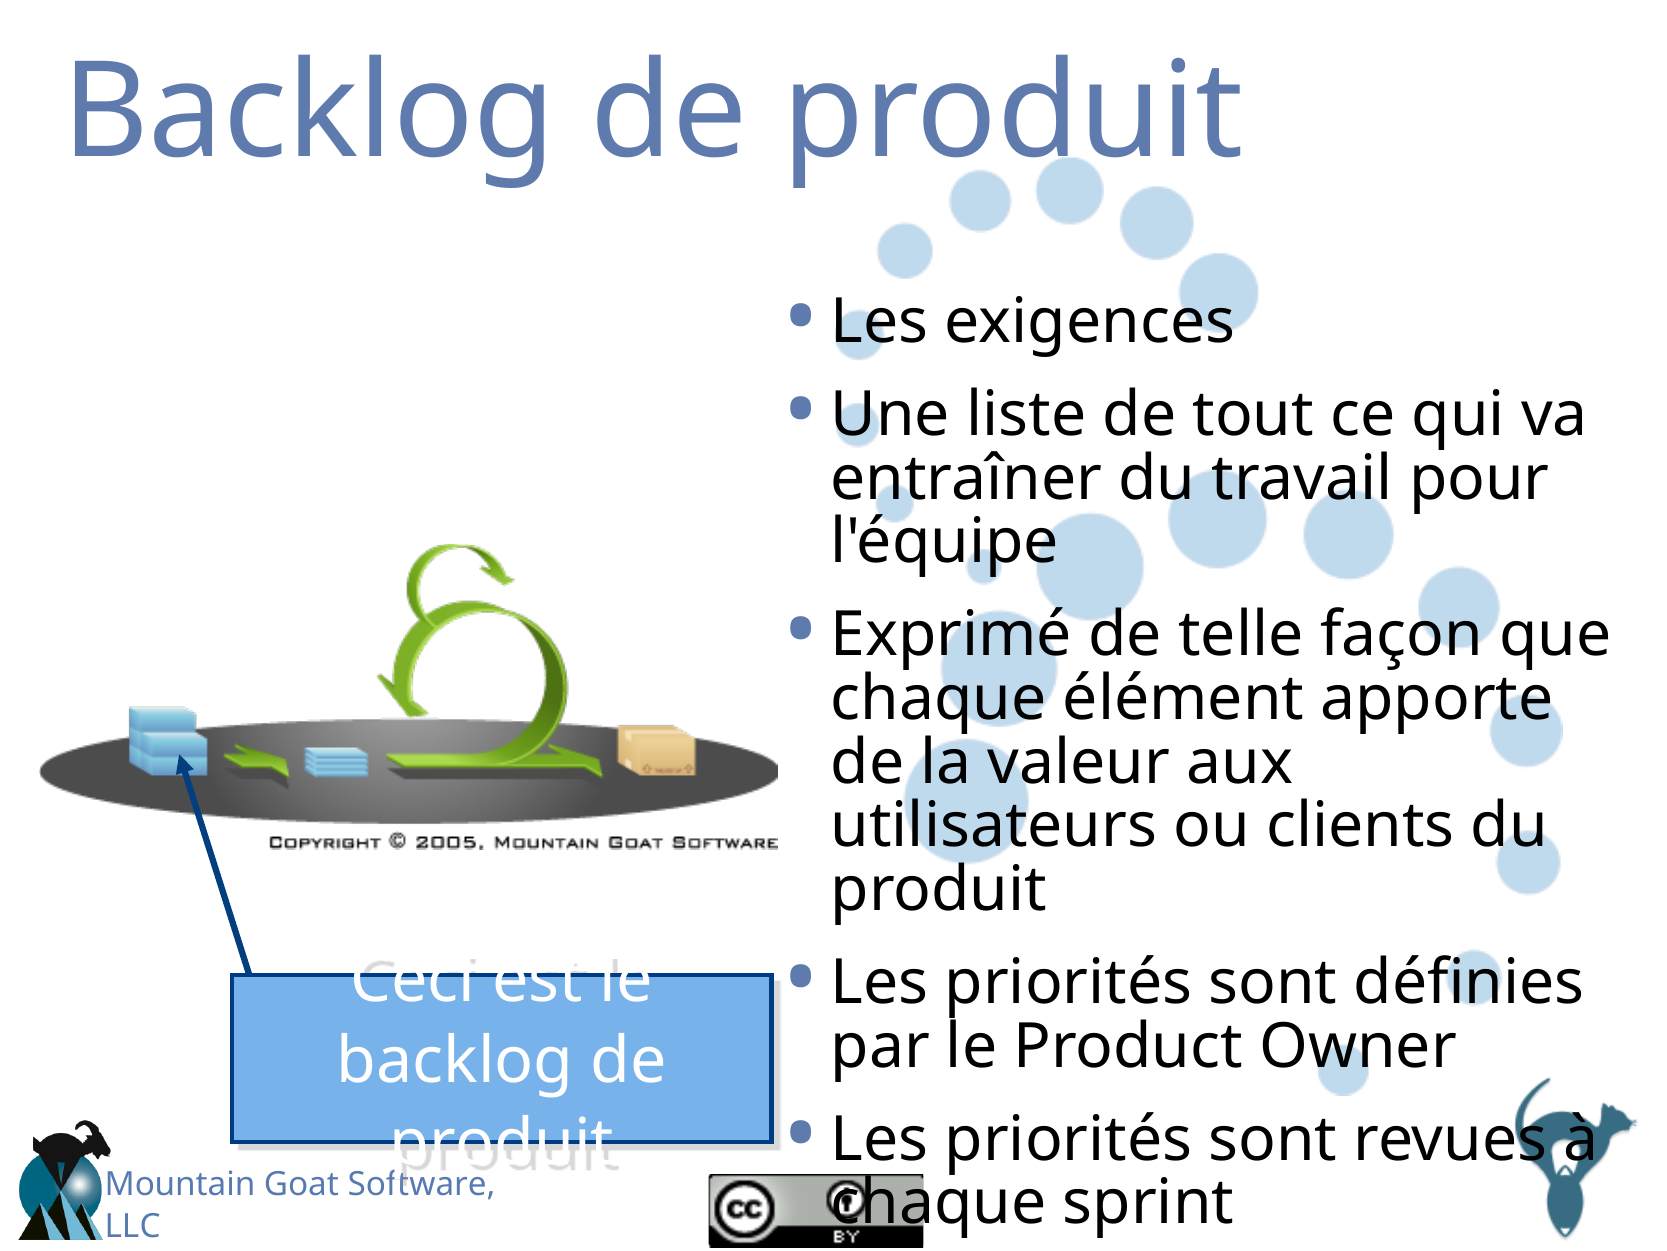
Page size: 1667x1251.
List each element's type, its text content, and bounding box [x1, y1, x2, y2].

title Backlog de produit [56, 18, 1609, 194]
list Les exigences Une liste de tout ce qui va entraîner du travail pour l'équipe Exprimé de telle façon que chaque élément apporte de la valeur aux utilisateurs ou clients du produit Les priorités sont définies par le Product Owner Les priorités sont revues à chaque sprint [735, 285, 1636, 1155]
picture [39, 544, 778, 850]
picture [18, 1120, 111, 1240]
picture [835, 194, 1563, 285]
text_box Ceci est le backlog de produit [231, 975, 772, 1142]
picture [1472, 1068, 1667, 1251]
